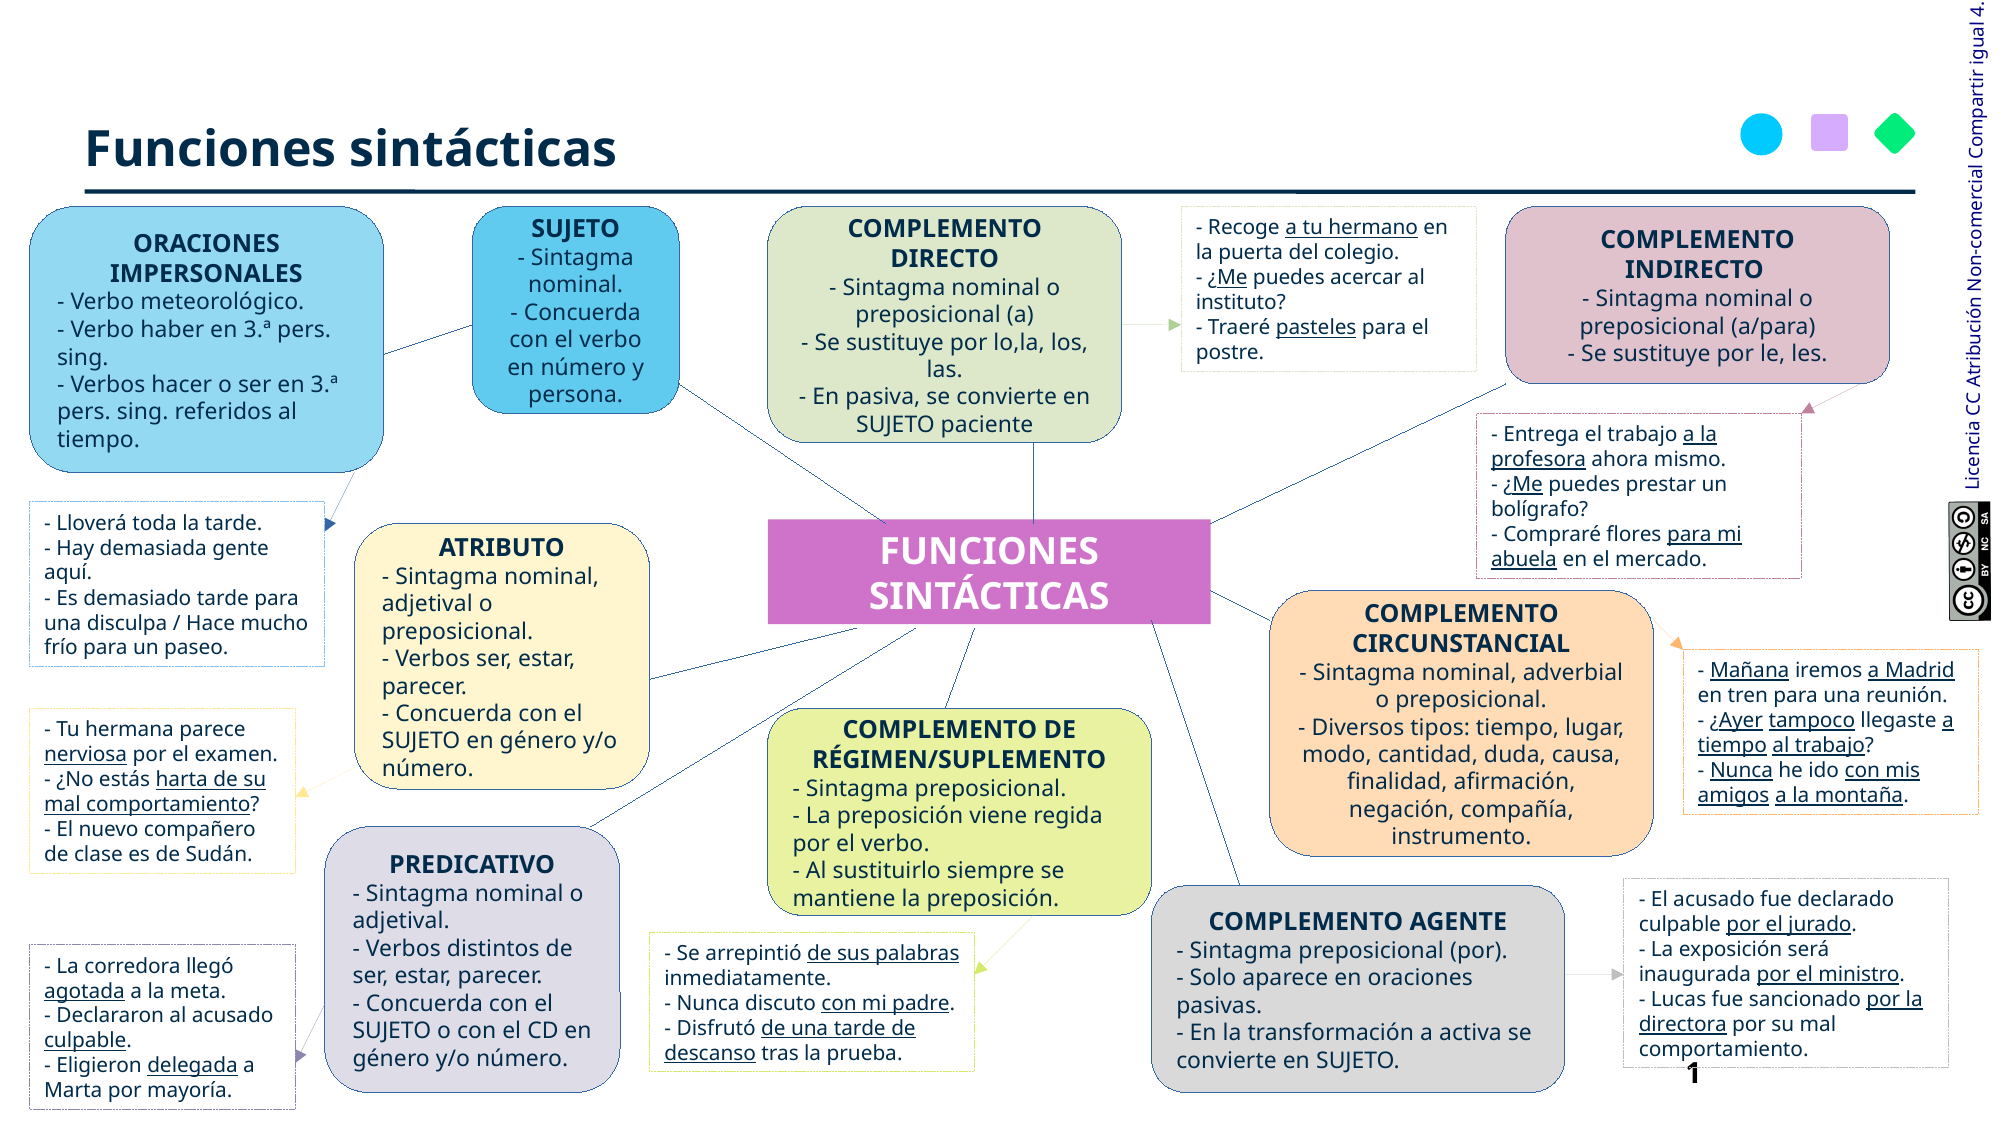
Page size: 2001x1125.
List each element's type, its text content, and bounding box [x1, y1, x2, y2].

text_box SUJETO - Sintagma nominal. - Concuerda con el verbo en número y persona. [472, 206, 680, 414]
text_box - Entrega el trabajo a la profesora ahora mismo. - ¿Me puedes prestar un bolígrafo? - Compraré flores para mi abuela en el mercado. [1476, 413, 1802, 579]
text_box COMPLEMENTO DIRECTO - Sintagma nominal o preposicional (a) - Se sustituye por lo,la, los, las. - En pasiva, se convierte en SUJETO paciente [767, 206, 1122, 443]
text_box - Mañana iremos a Madrid en tren para una reunión. - ¿Ayer tampoco llegaste a tiempo al trabajo? - Nunca he ido con mis amigos a la montaña. [1683, 649, 1979, 815]
text_box PREDICATIVO - Sintagma nominal o adjetival. - Verbos distintos de ser, estar, parecer. - Concuerda con el SUJETO o con el CD en género y/o número. [324, 826, 621, 1093]
text_box - La corredora llegó agotada a la meta. - Declararon al acusado culpable. - Eligieron delegada a Marta por mayoría. [29, 944, 296, 1110]
text_box COMPLEMENTO INDIRECTO - Sintagma nominal o preposicional (a/para) - Se sustituye por le, les. [1505, 206, 1890, 384]
text_box FUNCIONES SINTÁCTICAS [767, 519, 1211, 625]
title Funciones sintácticas [84, 117, 1601, 178]
text_box - Lloverá toda la tarde. - Hay demasiada gente aquí. - Es demasiado tarde para una disculpa / Hace mucho frío para un paseo. [29, 501, 325, 667]
text_box - El acusado fue declarado culpable por el jurado. - La exposición será inaugurada por el ministro. - Lucas fue sancionado por la directora por su mal comportamiento. [1623, 878, 1949, 1068]
text_box - Tu hermana parece nerviosa por el examen. - ¿No estás harta de su mal comportamiento? - El nuevo compañero de clase es de Sudán. [29, 708, 296, 874]
text_box - Recoge a tu hermano en la puerta del colegio. - ¿Me puedes acercar al instituto? - Traeré pasteles para el postre. [1181, 206, 1477, 372]
text_box - Se arrepintió de sus palabras inmediatamente. - Nunca discuto con mi padre. - Disfrutó de una tarde de descanso tras la prueba. [649, 932, 975, 1072]
text_box Licencia CC Atribución Non-comercial Compartir igual 4.0 [1951, 0, 1991, 506]
text_box COMPLEMENTO DE RÉGIMEN/SUPLEMENTO - Sintagma preposicional. - La preposición viene regida por el verbo. - Al sustituirlo siempre se mantiene la preposición. [767, 708, 1152, 916]
text_box COMPLEMENTO AGENTE - Sintagma preposicional (por). - Solo aparece en oraciones pasivas. - En la transformación a activa se convierte en SUJETO. [1151, 885, 1565, 1093]
picture [1948, 501, 1991, 621]
text_box COMPLEMENTO CIRCUNSTANCIAL - Sintagma nominal, adverbial o preposicional. - Diversos tipos: tiempo, lugar, modo, cantidad, duda, causa, finalidad, afirmación, negación, compañía, instrumento. [1269, 590, 1654, 857]
text_box ATRIBUTO - Sintagma nominal, adjetival o preposicional. - Verbos ser, estar, parecer. - Concuerda con el SUJETO en género y/o número. [354, 523, 650, 790]
text_box ORACIONES IMPERSONALES - Verbo meteorológico. - Verbo haber en 3.ª pers. sing. - Verbos hacer o ser en 3.ª pers. sing. referidos al tiempo. [29, 206, 384, 473]
